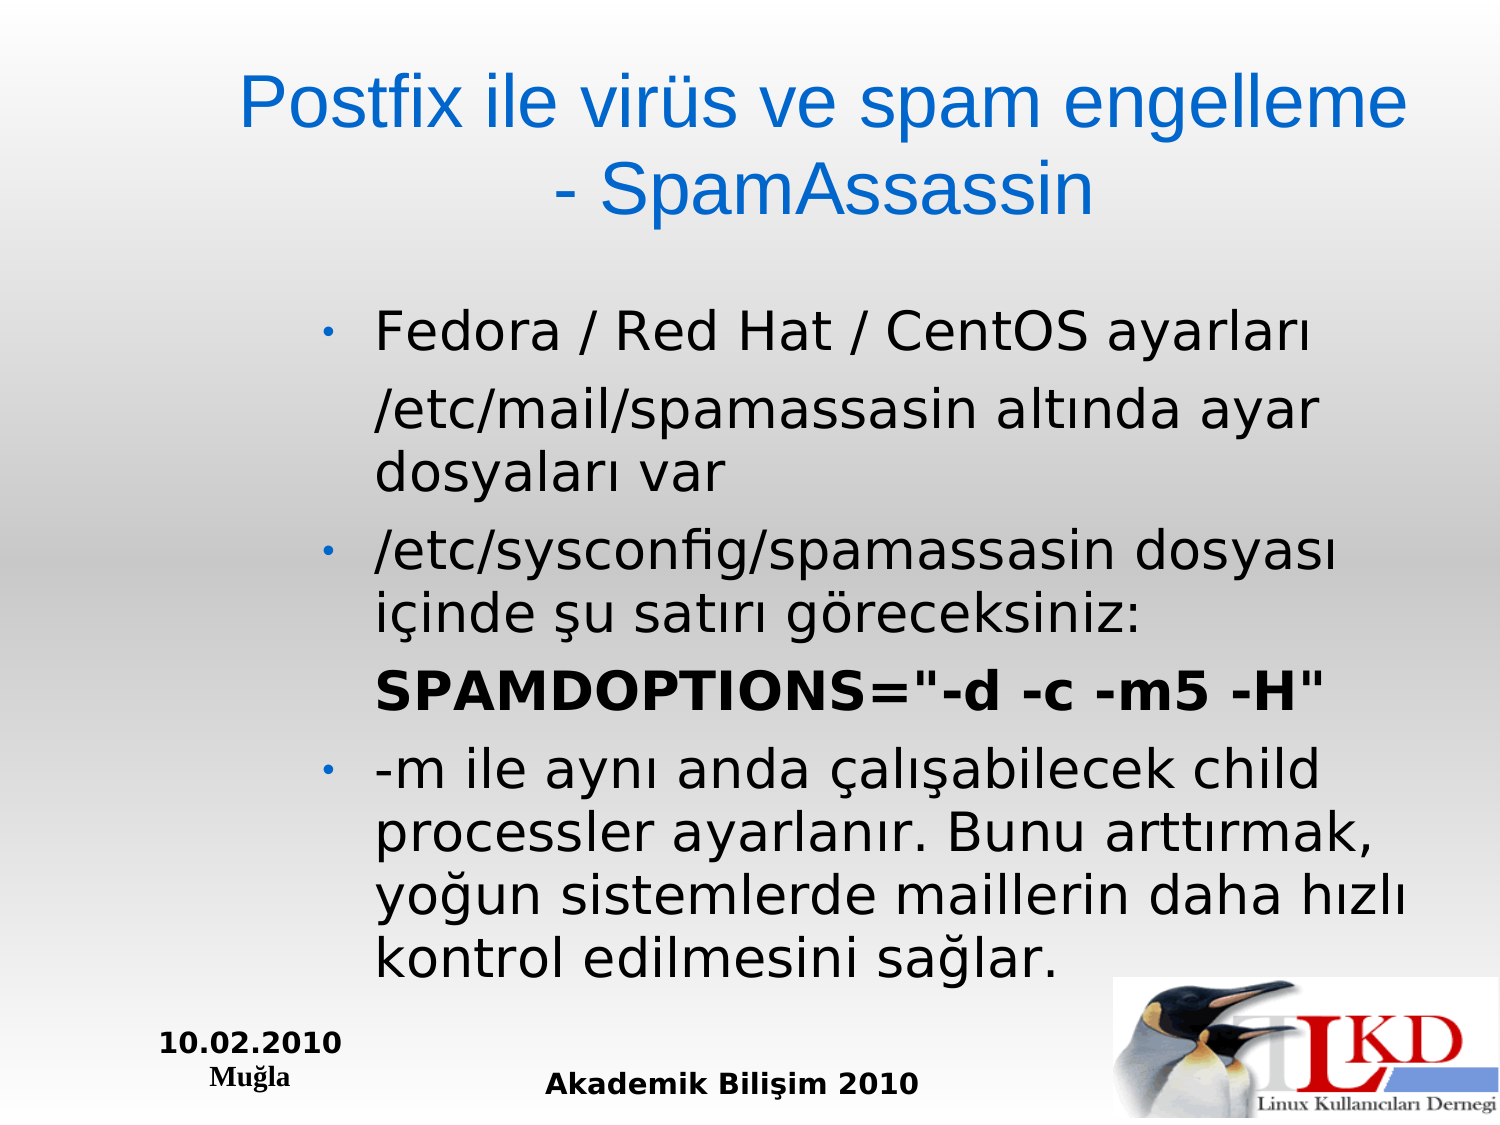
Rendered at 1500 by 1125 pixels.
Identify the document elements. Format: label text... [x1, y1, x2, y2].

title Postfix ile virüs ve spam engelleme - SpamAssassin [224, 49, 1425, 238]
picture [1113, 977, 1499, 1118]
list Fedora / Red Hat / CentOS ayarları /etc/mail/spamassasin altında ayar dosyaları var /etc/sysconfig/spamassasin dosyası içinde şu satırı göreceksiniz: SPAMDOPTIONS="-d -c -m5 -H" -m ile aynı anda çalışabilecek child processler ayarlanır. Bunu arttırmak, yoğun sistemlerde maillerin daha hızlı kontrol edilmesini sağlar. [224, 299, 1425, 991]
